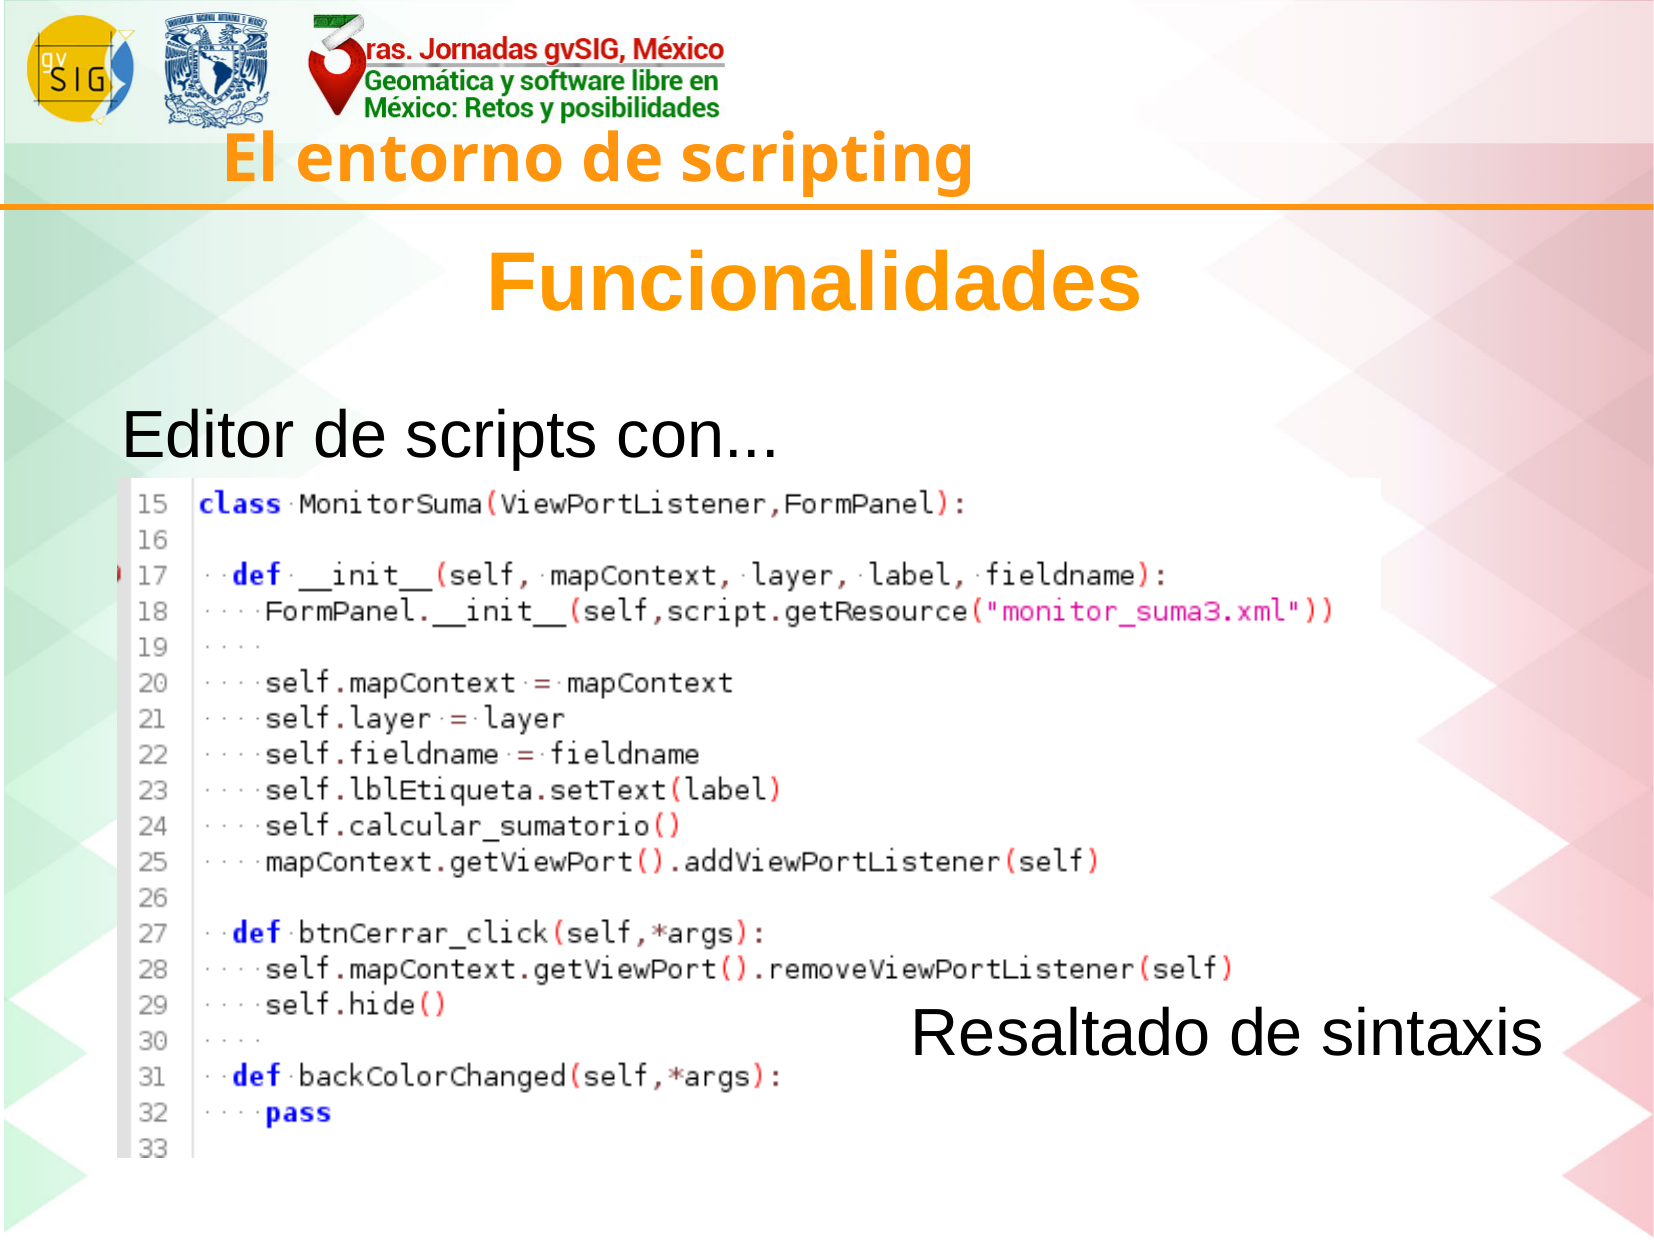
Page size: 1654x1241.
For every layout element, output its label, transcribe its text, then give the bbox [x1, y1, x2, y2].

text_box Editor de scripts con... Resaltado de sintaxis [106, 389, 1560, 1078]
text_box Funcionalidades [23, 228, 1607, 337]
title El entorno de scripting [0, 0, 1654, 207]
picture [4, 210, 1654, 1240]
